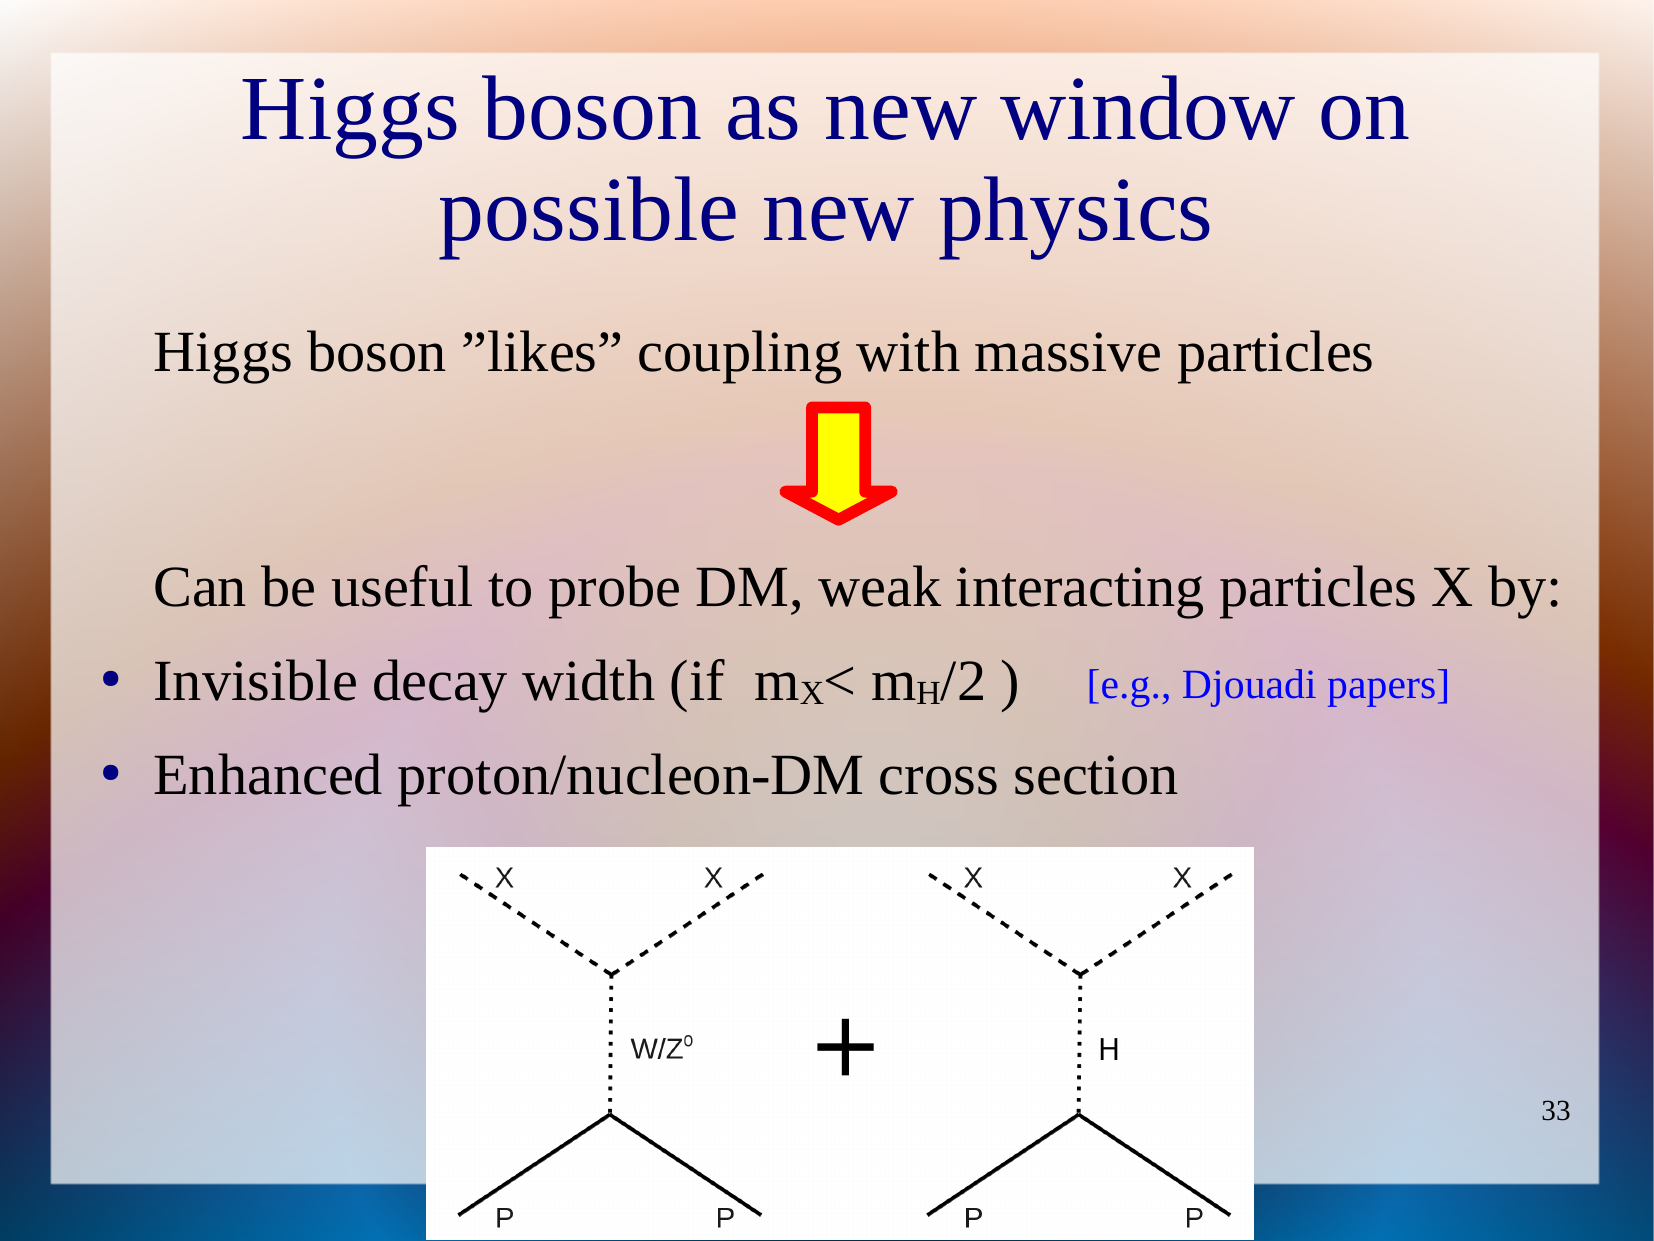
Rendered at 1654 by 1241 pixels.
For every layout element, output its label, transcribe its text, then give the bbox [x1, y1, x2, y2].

picture [0, 0, 1654, 1241]
text_box [785, 407, 892, 520]
list Higgs boson ”likes” coupling with massive particles Can be useful to probe DM, weak interacting particles X by: Invisible decay width (if mX< mH/2 ) Enhanced proton/nucleon-DM cross section [82, 319, 1583, 1039]
title Higgs boson as new window on possible new physics [188, 55, 1465, 263]
text_box [e.g., Djouadi papers] [1086, 661, 1453, 708]
